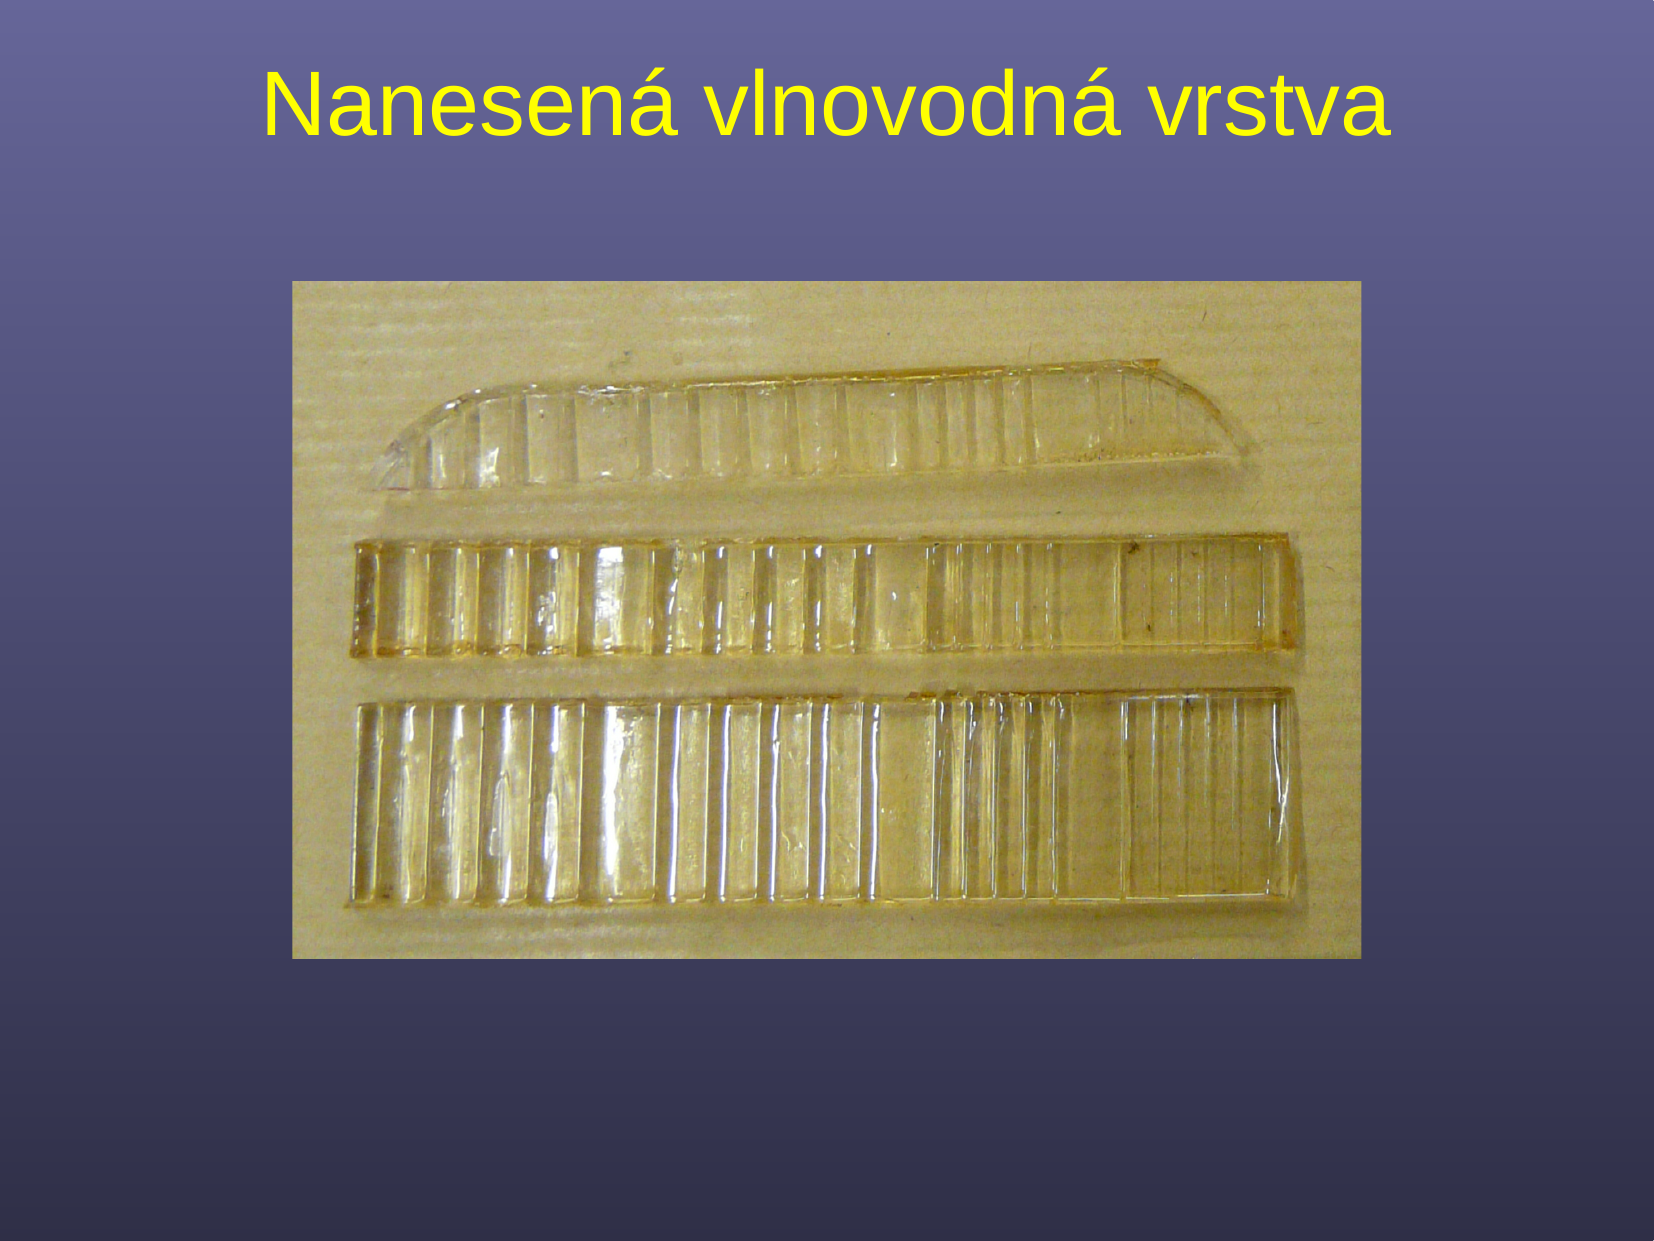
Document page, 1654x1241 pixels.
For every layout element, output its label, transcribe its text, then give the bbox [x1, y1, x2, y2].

title Nanesená vlnovodná vrstva [82, 0, 1571, 208]
picture [292, 281, 1362, 959]
